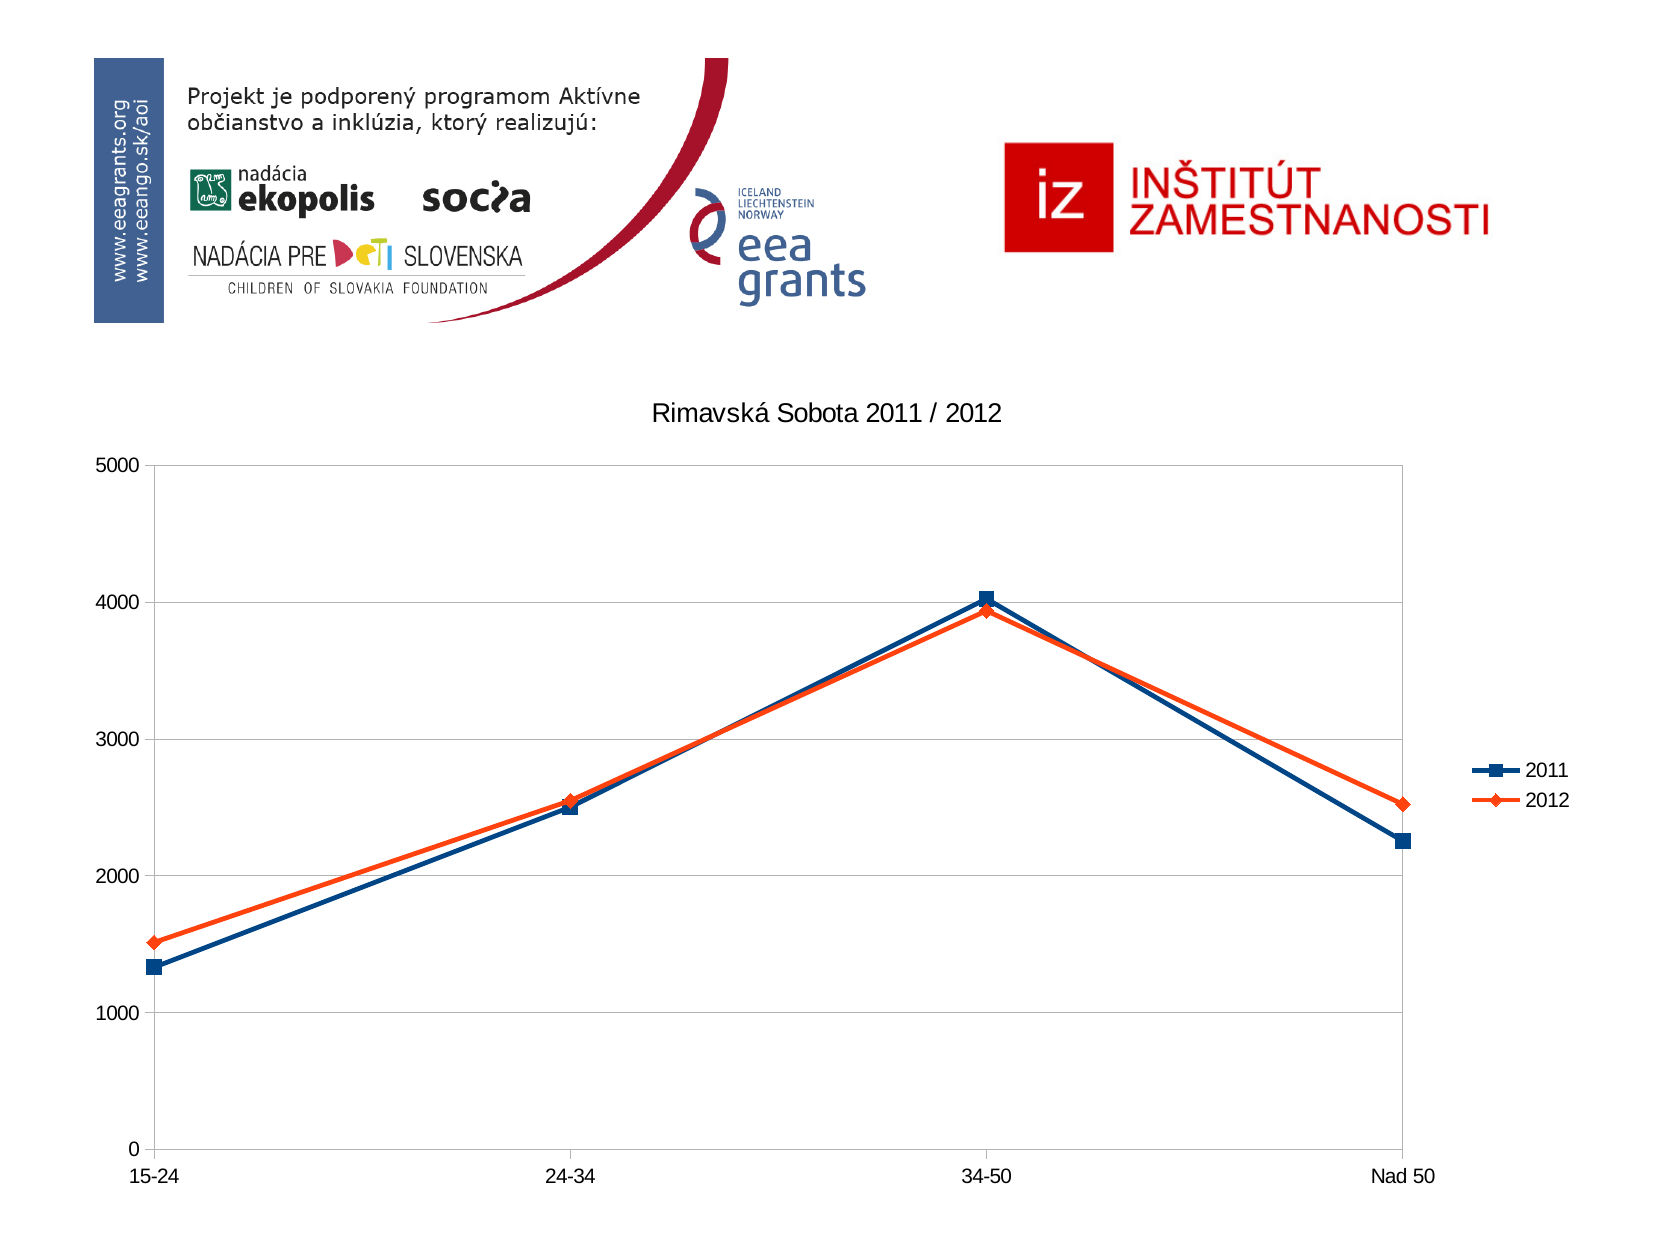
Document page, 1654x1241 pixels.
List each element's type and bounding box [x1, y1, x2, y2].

picture [94, 58, 887, 324]
chart [64, 366, 1589, 1205]
picture [944, 47, 1548, 343]
